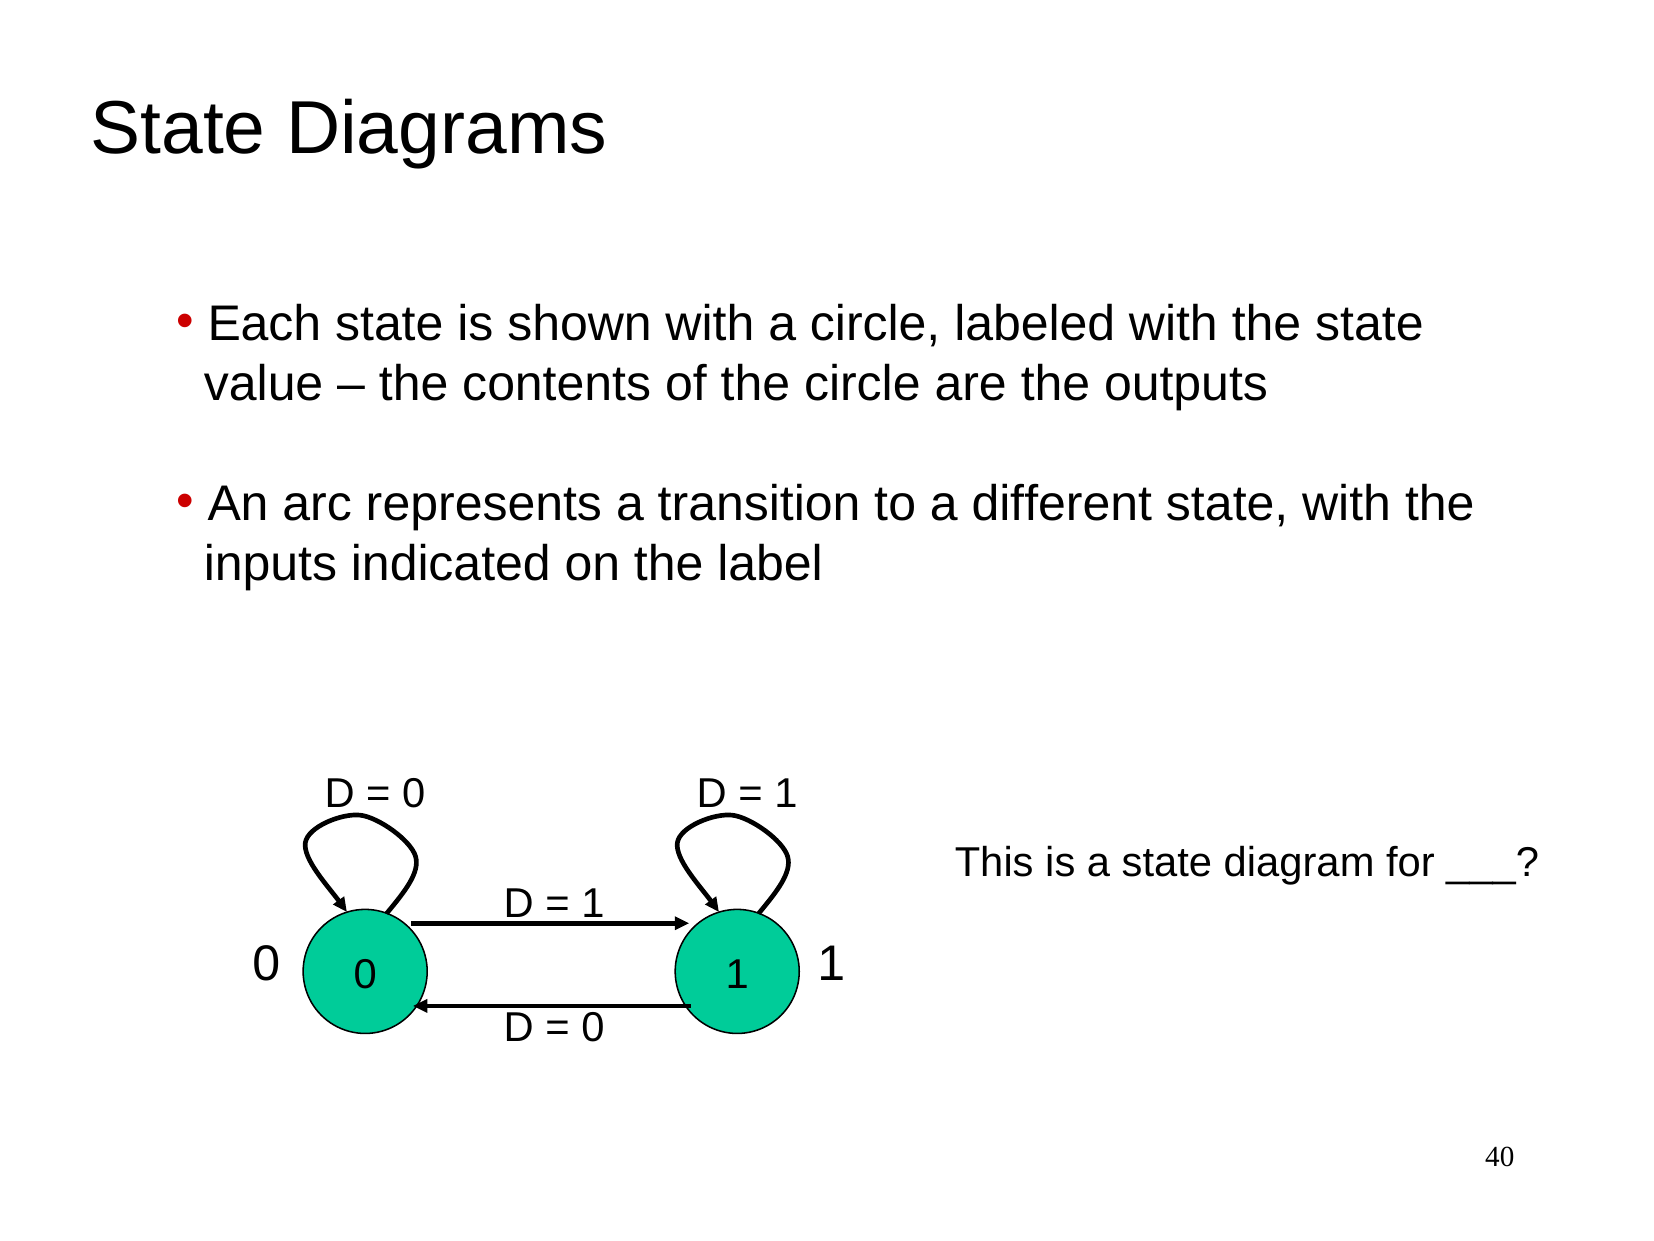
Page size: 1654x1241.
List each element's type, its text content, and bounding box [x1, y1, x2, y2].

text_box 1 [802, 923, 860, 999]
text_box State Diagrams [75, 71, 623, 177]
text_box D = 0 [309, 757, 441, 824]
text_box D = 0 [488, 992, 620, 1058]
text_box <number> [1185, 1129, 1530, 1213]
text_box 0 [303, 909, 428, 1034]
text_box 0 [237, 923, 295, 999]
text_box D = 1 [681, 757, 813, 824]
text_box This is a state diagram for ___? [940, 826, 1555, 893]
text_box Each state is shown with a circle, labeled with the state value – the contents of the circle are the outputs An arc represents a transition to a different state, with the inputs indicated on the label [161, 282, 1491, 599]
text_box D = 1 [488, 868, 620, 934]
text_box 1 [675, 909, 800, 1034]
